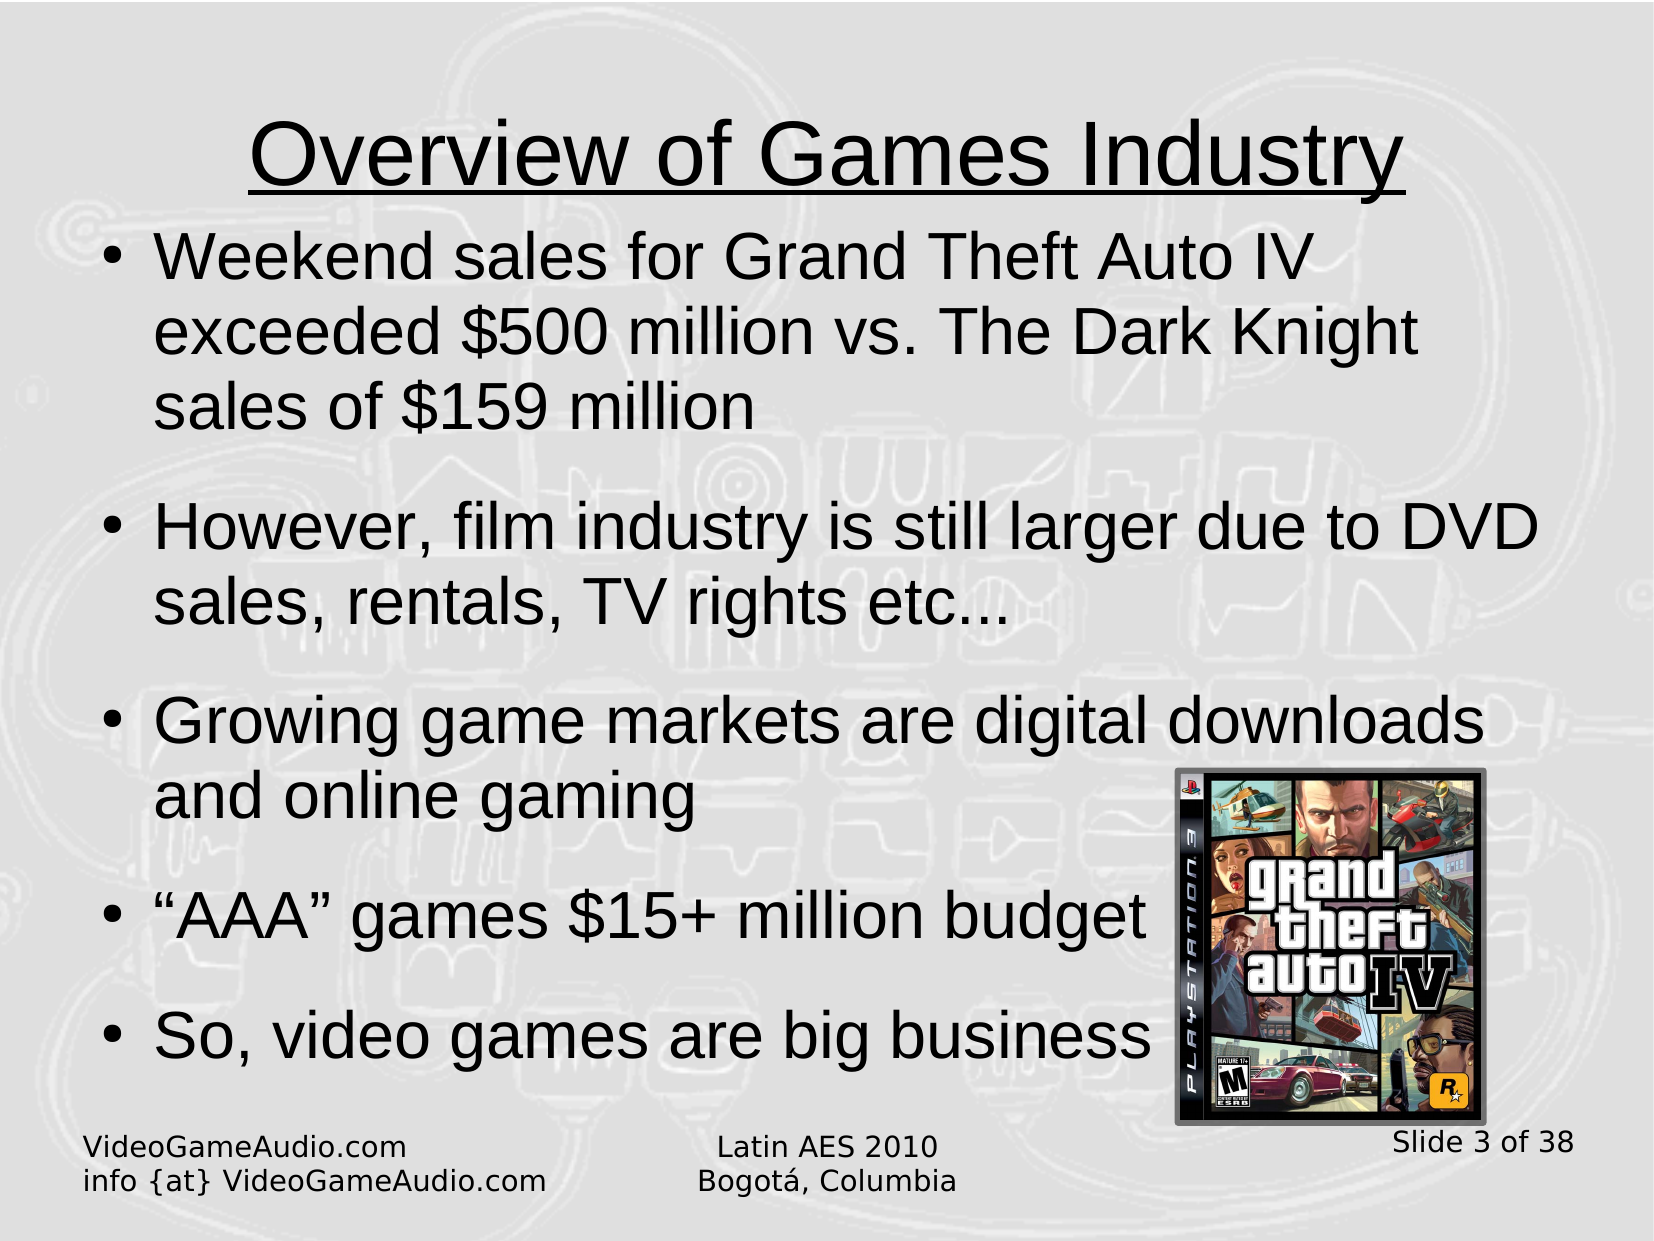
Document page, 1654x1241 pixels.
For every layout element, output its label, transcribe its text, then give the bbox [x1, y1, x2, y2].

list Weekend sales for Grand Theft Auto IV exceeded $500 million vs. The Dark Knight sales of $159 million However, film industry is still larger due to DVD sales, rentals, TV rights etc... Growing game markets are digital downloads and online gaming “AAA” games $15+ million budget So, video games are big business [82, 219, 1572, 1073]
picture [0, 2, 1654, 1241]
title Overview of Games Industry [82, 49, 1572, 219]
